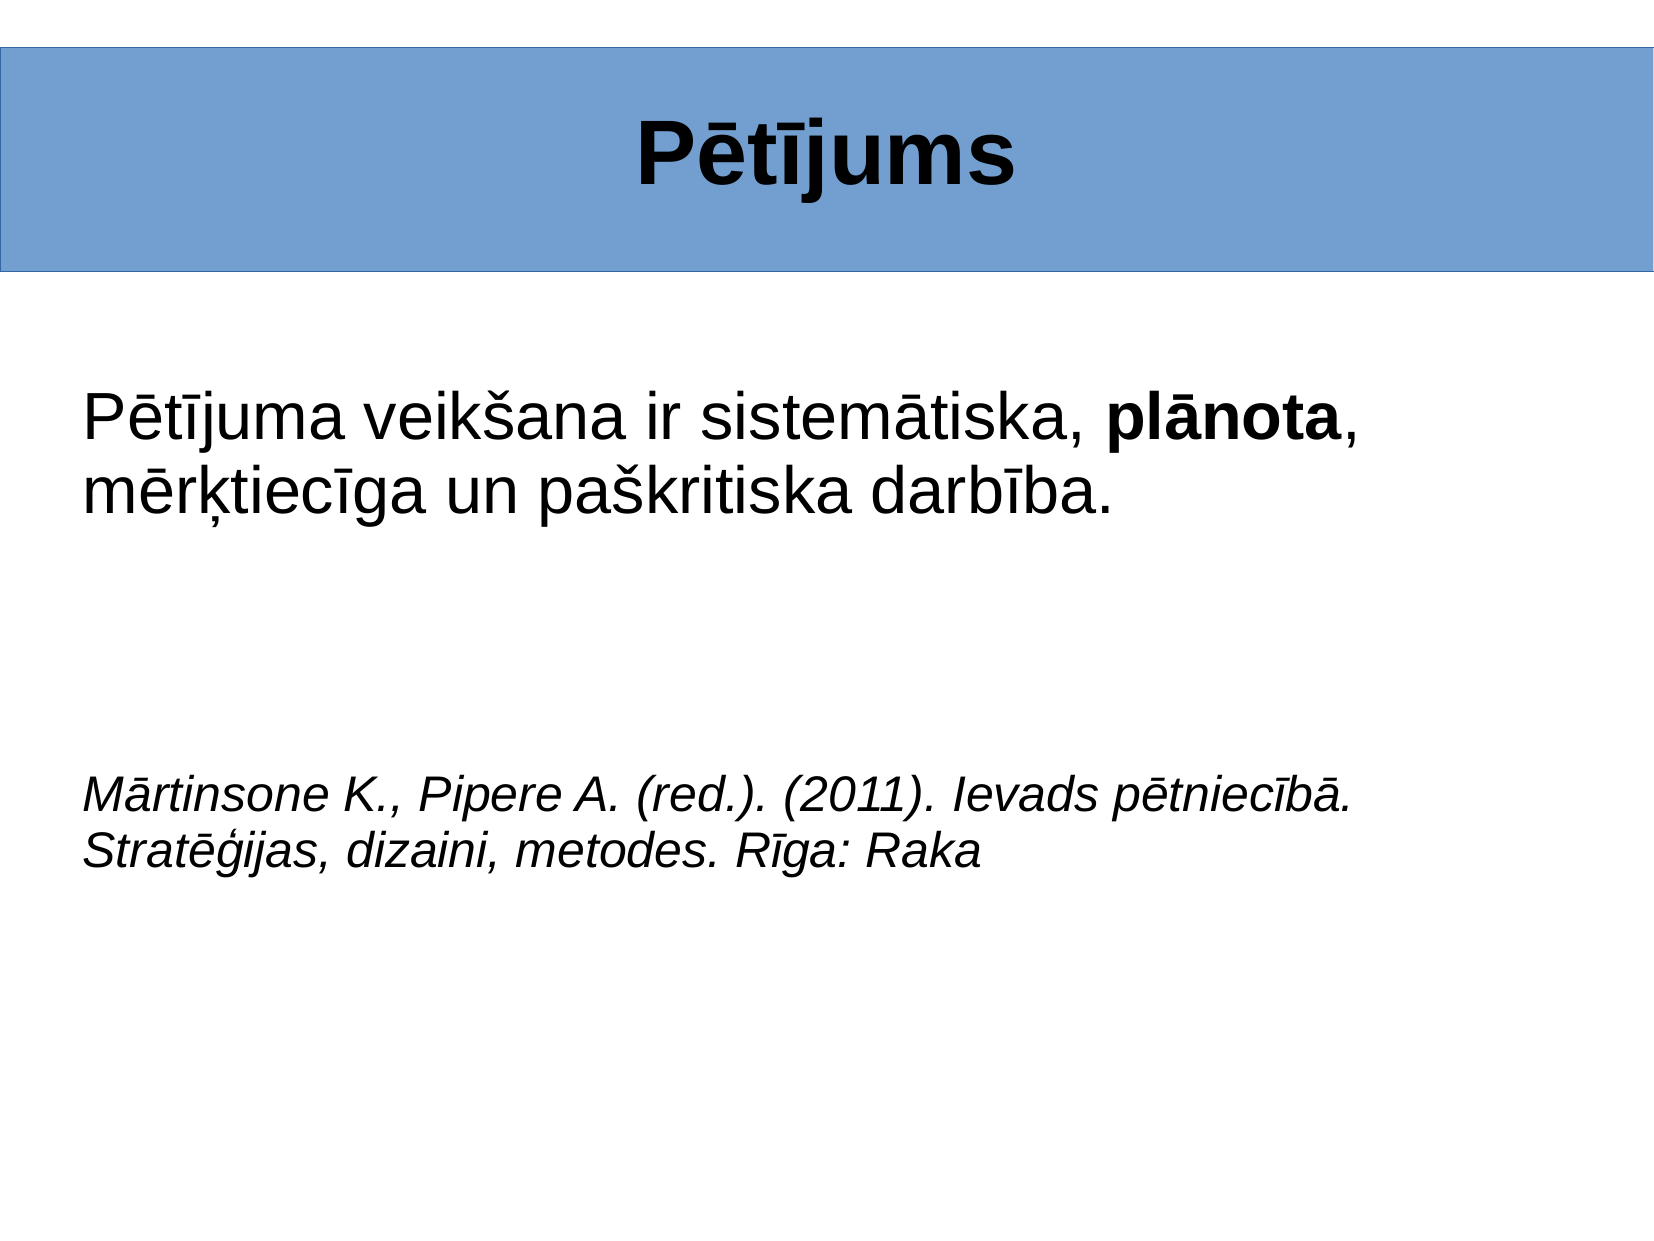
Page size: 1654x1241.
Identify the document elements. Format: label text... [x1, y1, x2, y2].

list Pētījuma veikšana ir sistemātiska, plānota, mērķtiecīga un paškritiska darbība. Mārtinsone K., Pipere A. (red.). (2011). Ievads pētniecībā. Stratēģijas, dizaini, metodes. Rīga: Raka [82, 378, 1619, 1099]
title Pētījums [82, 49, 1571, 257]
text_box [0, 47, 1654, 272]
